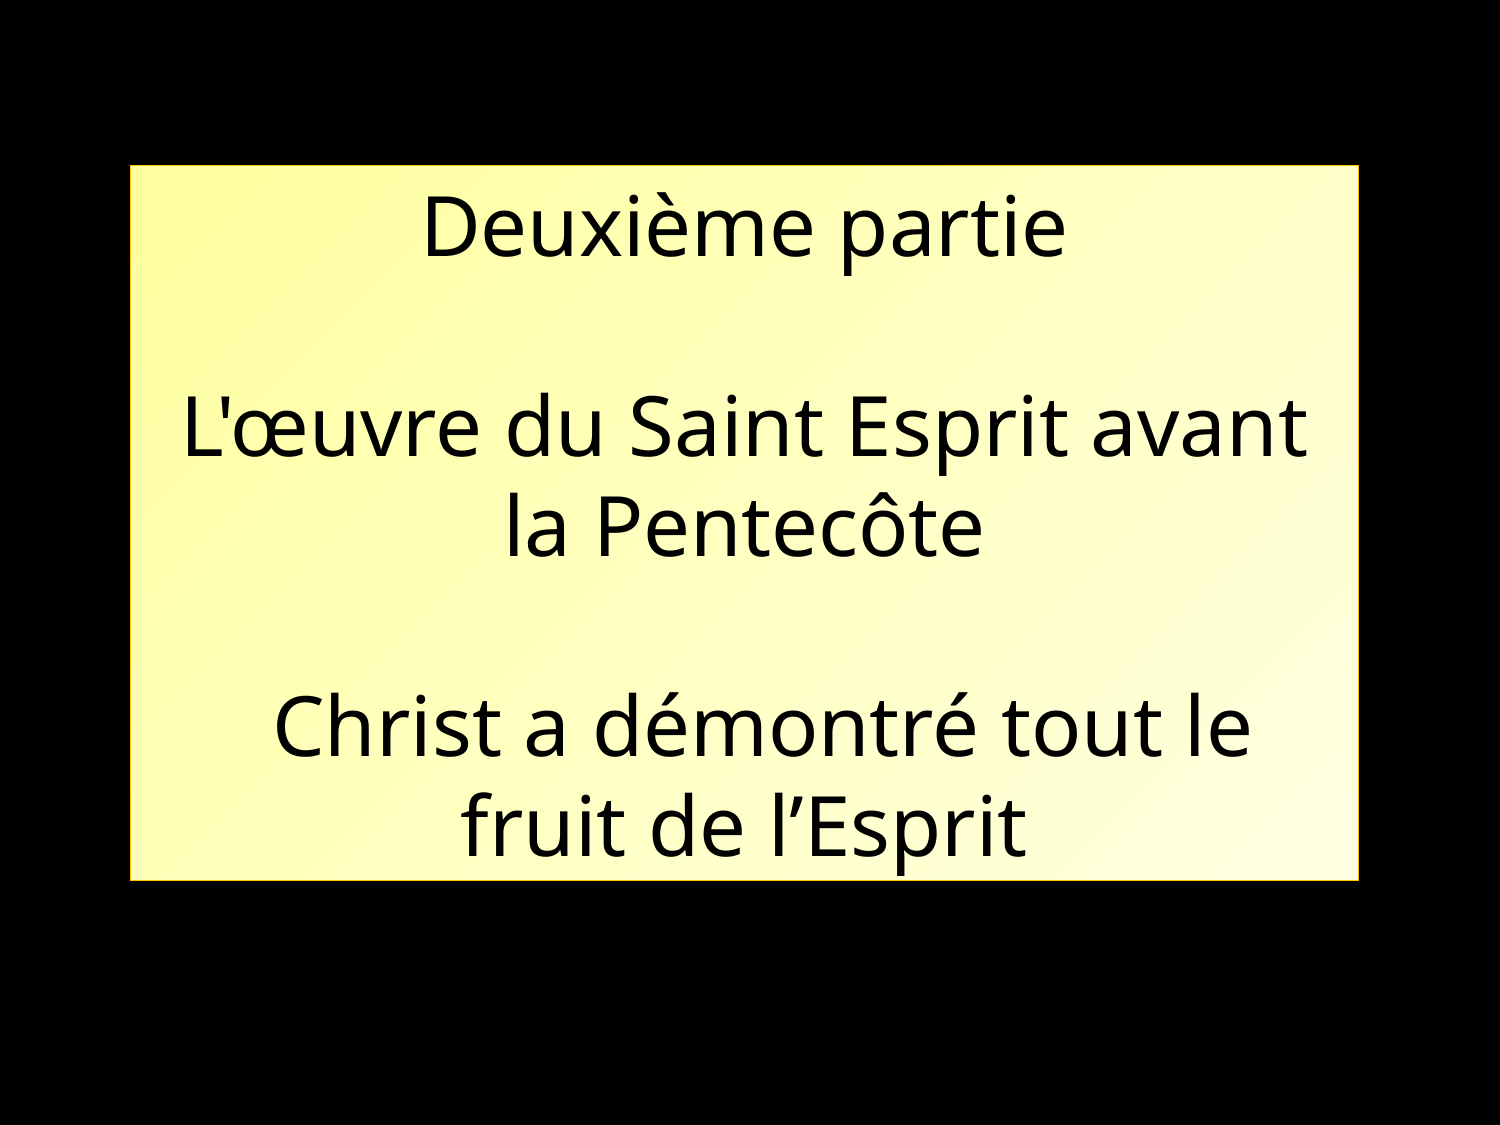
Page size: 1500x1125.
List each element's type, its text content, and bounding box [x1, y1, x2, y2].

text_box Deuxième partie L'œuvre du Saint Esprit avant la Pentecôte Christ a démontré tout le fruit de l’Esprit [130, 165, 1359, 881]
